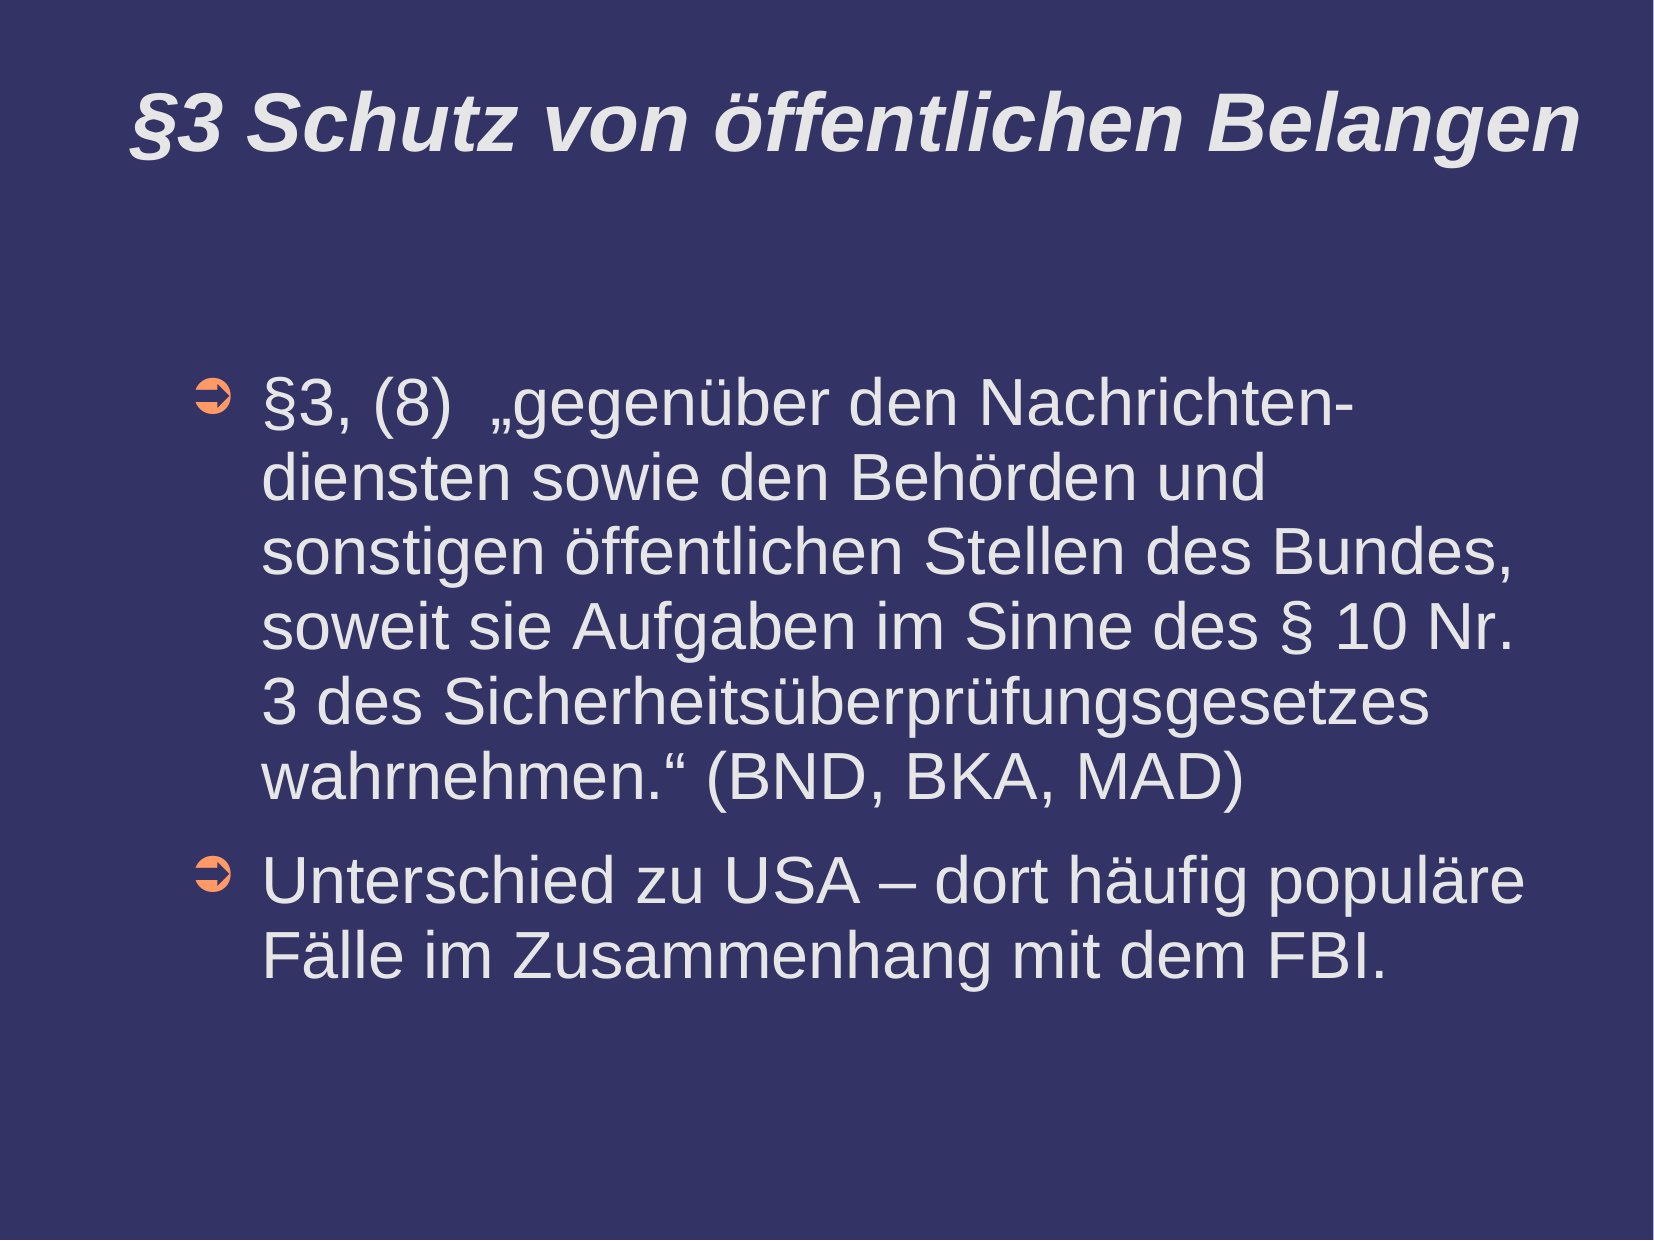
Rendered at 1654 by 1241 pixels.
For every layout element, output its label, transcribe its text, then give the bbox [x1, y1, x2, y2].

title §3 Schutz von öffentlichen Belangen [72, 19, 1584, 227]
list §3, (8) „gegenüber den Nachrichten-diensten sowie den Behörden und sonstigen öffentlichen Stellen des Bundes, soweit sie Aufgaben im Sinne des § 10 Nr. 3 des Sicherheitsüberprüfungsgesetzes wahrnehmen.“ (BND, BKA, MAD) Unterschied zu USA – dort häufig populäre Fälle im Zusammenhang mit dem FBI. [178, 364, 1570, 1147]
